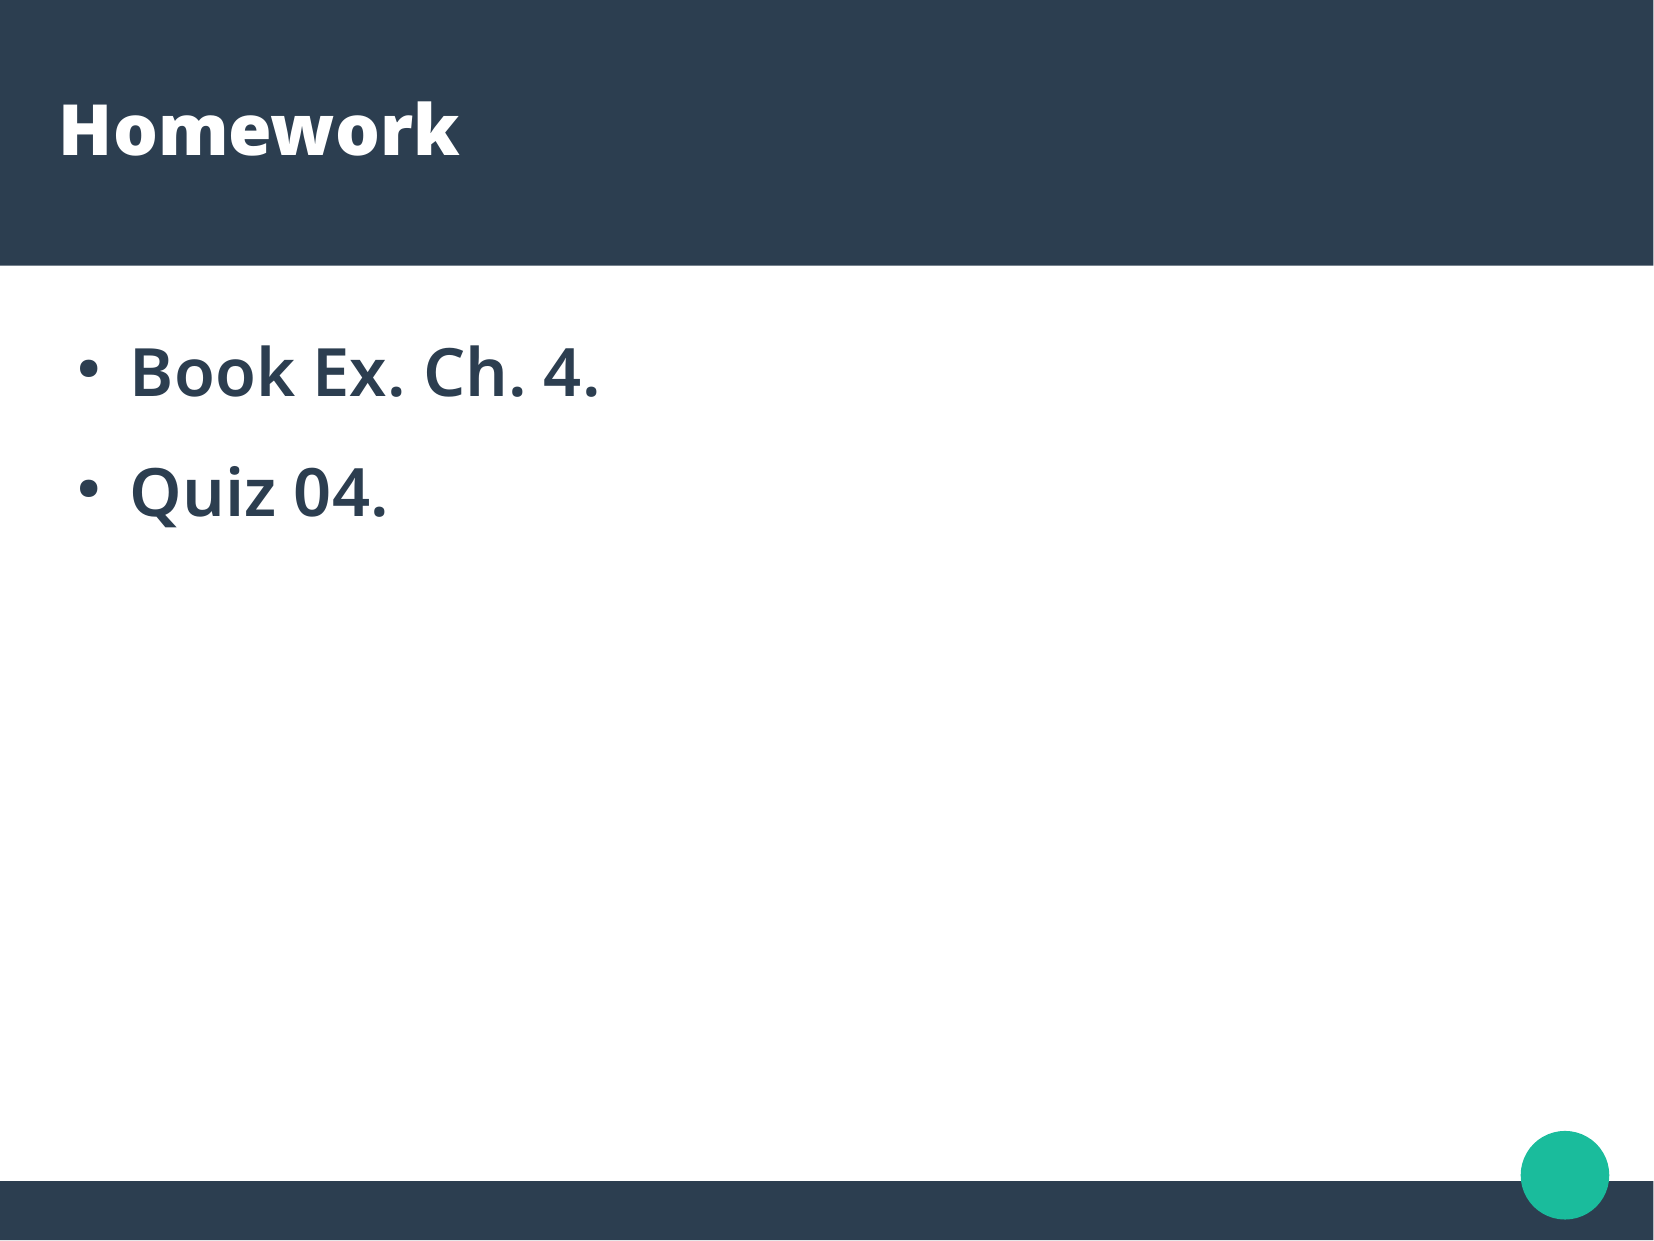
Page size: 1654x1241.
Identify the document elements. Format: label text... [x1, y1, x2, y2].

list Book Ex. Ch. 4. Quiz 04. [59, 324, 1595, 1152]
title Homework [59, 49, 1595, 207]
